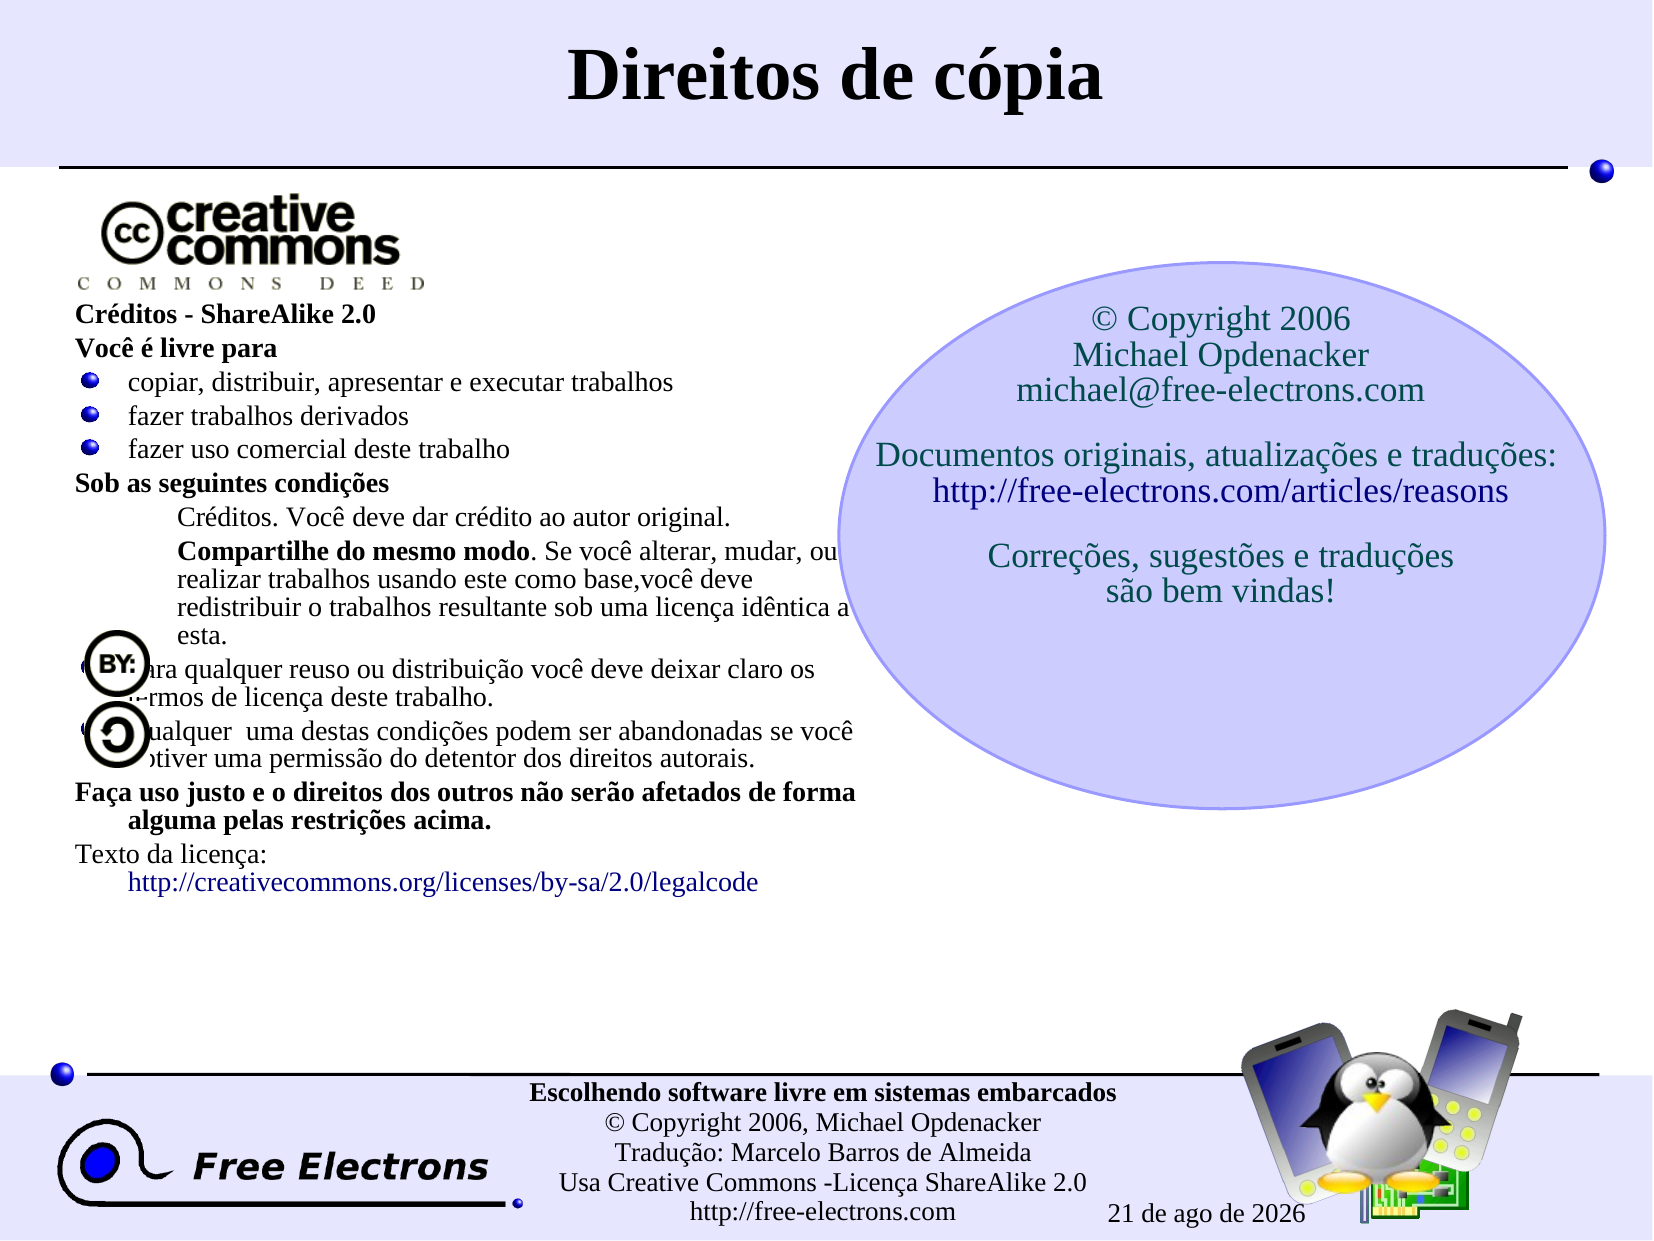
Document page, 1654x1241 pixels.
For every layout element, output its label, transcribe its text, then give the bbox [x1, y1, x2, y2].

picture [78, 193, 424, 291]
text_box [838, 495, 843, 576]
text_box [1581, 440, 1606, 631]
picture [50, 1108, 527, 1216]
picture [84, 701, 150, 768]
picture [84, 630, 150, 697]
list © Copyright 2006 Michael Opdenacker michael@free-electrons.com Documentos originais, atualizações e traduções: http://free-electrons.com/articles/reasons Correções, sugestões e traduções são bem vindas! [843, 302, 1581, 726]
text_box [947, 726, 1497, 809]
title Direitos de cópia [33, 25, 1603, 124]
picture [1225, 983, 1537, 1241]
text_box [1023, 262, 1421, 302]
list Créditos - ShareAlike 2.0 Você é livre para copiar, distribuir, apresentar e executar trabalhos fazer trabalhos derivados fazer uso comercial deste trabalho Sob as seguintes condições Créditos. Você deve dar crédito ao autor original. Compartilhe do mesmo modo. Se você alterar, mudar, ou realizar trabalhos usando este como base,você deve redistribuir o trabalhos resultante sob uma licença idêntica a esta. Para qualquer reuso ou distribuição você deve deixar claro os termos de licença deste trabalho. Qualquer uma destas condições podem ser abandonadas se você obtiver uma permissão do detentor dos direitos autorais. Faça uso justo e o direitos dos outros não serão afetados de forma alguma pelas restrições acima. Texto da licença: http://creativecommons.org/licenses/by-sa/2.0/legalcode [56, 301, 882, 1030]
